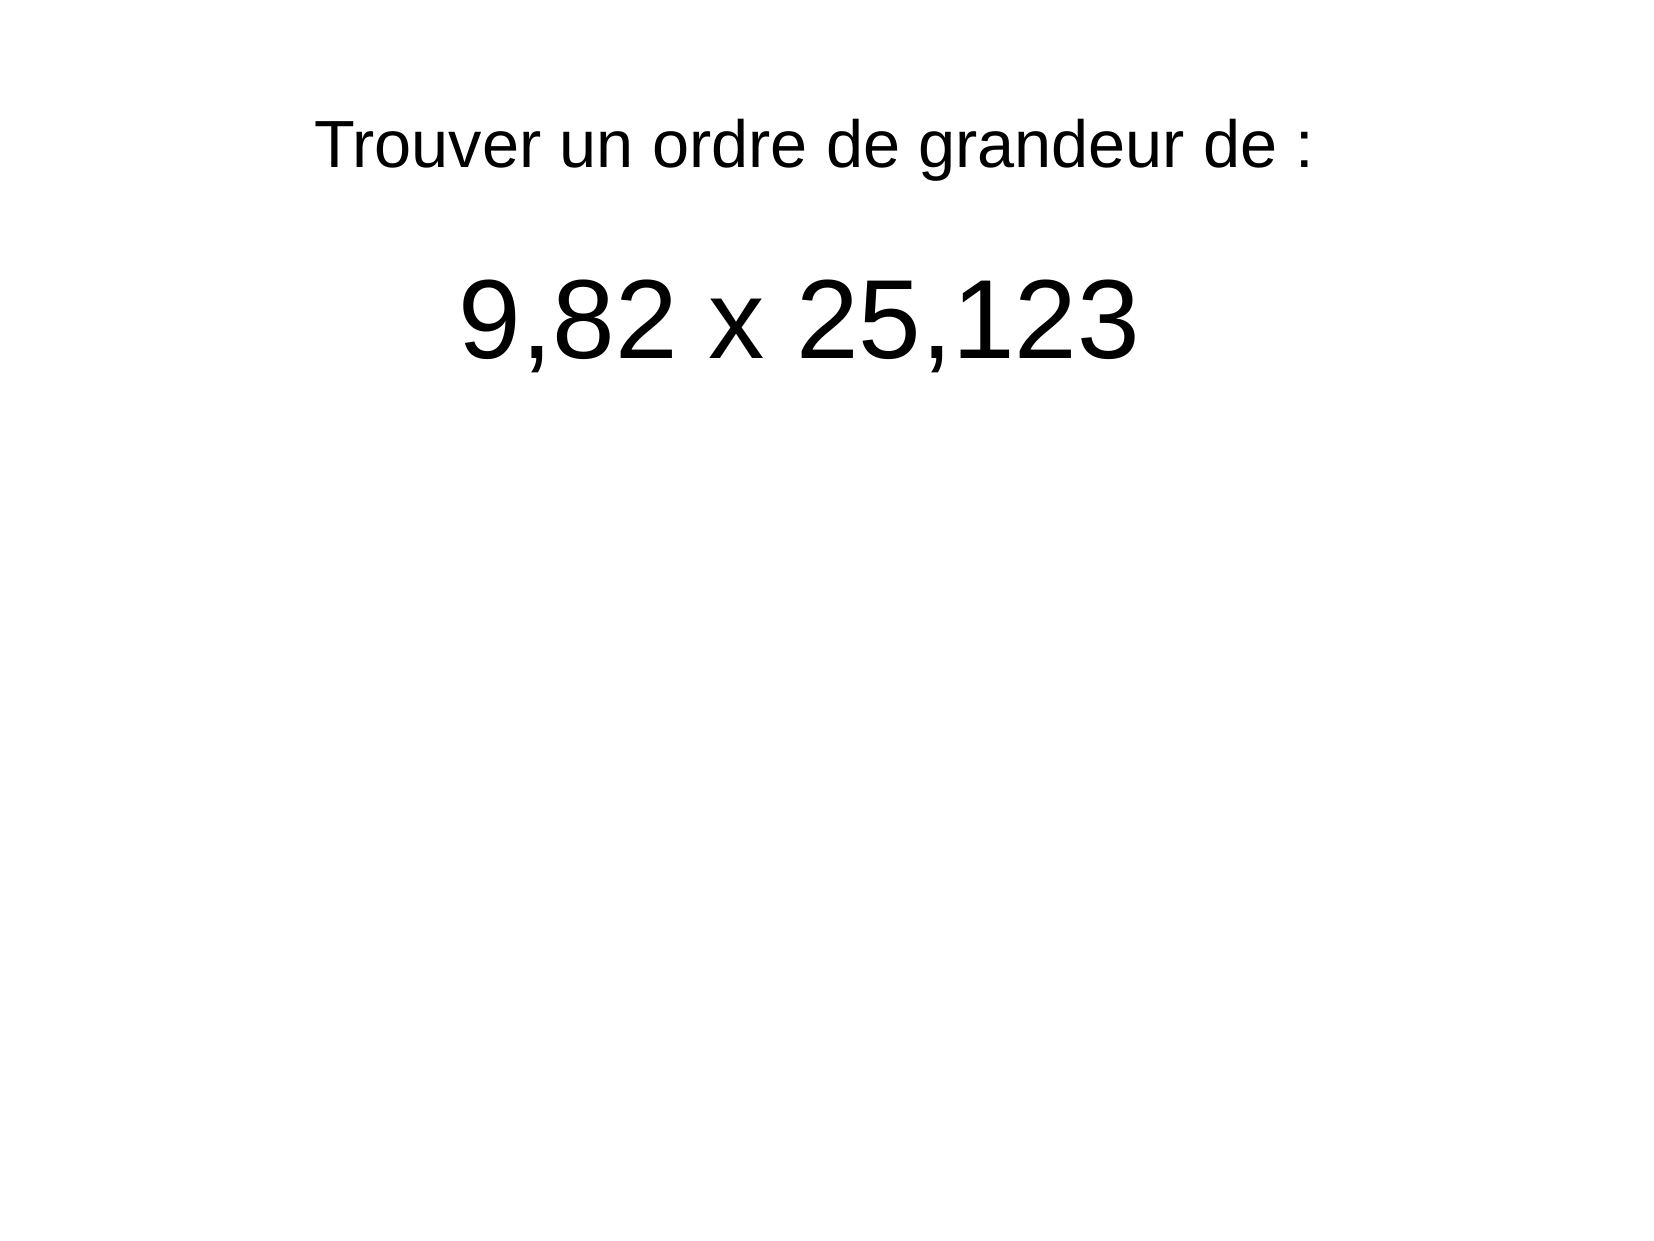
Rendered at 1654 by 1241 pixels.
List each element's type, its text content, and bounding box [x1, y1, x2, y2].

subtitle Trouver un ordre de grandeur de : 9,82 x 25,123 [70, 48, 1560, 591]
